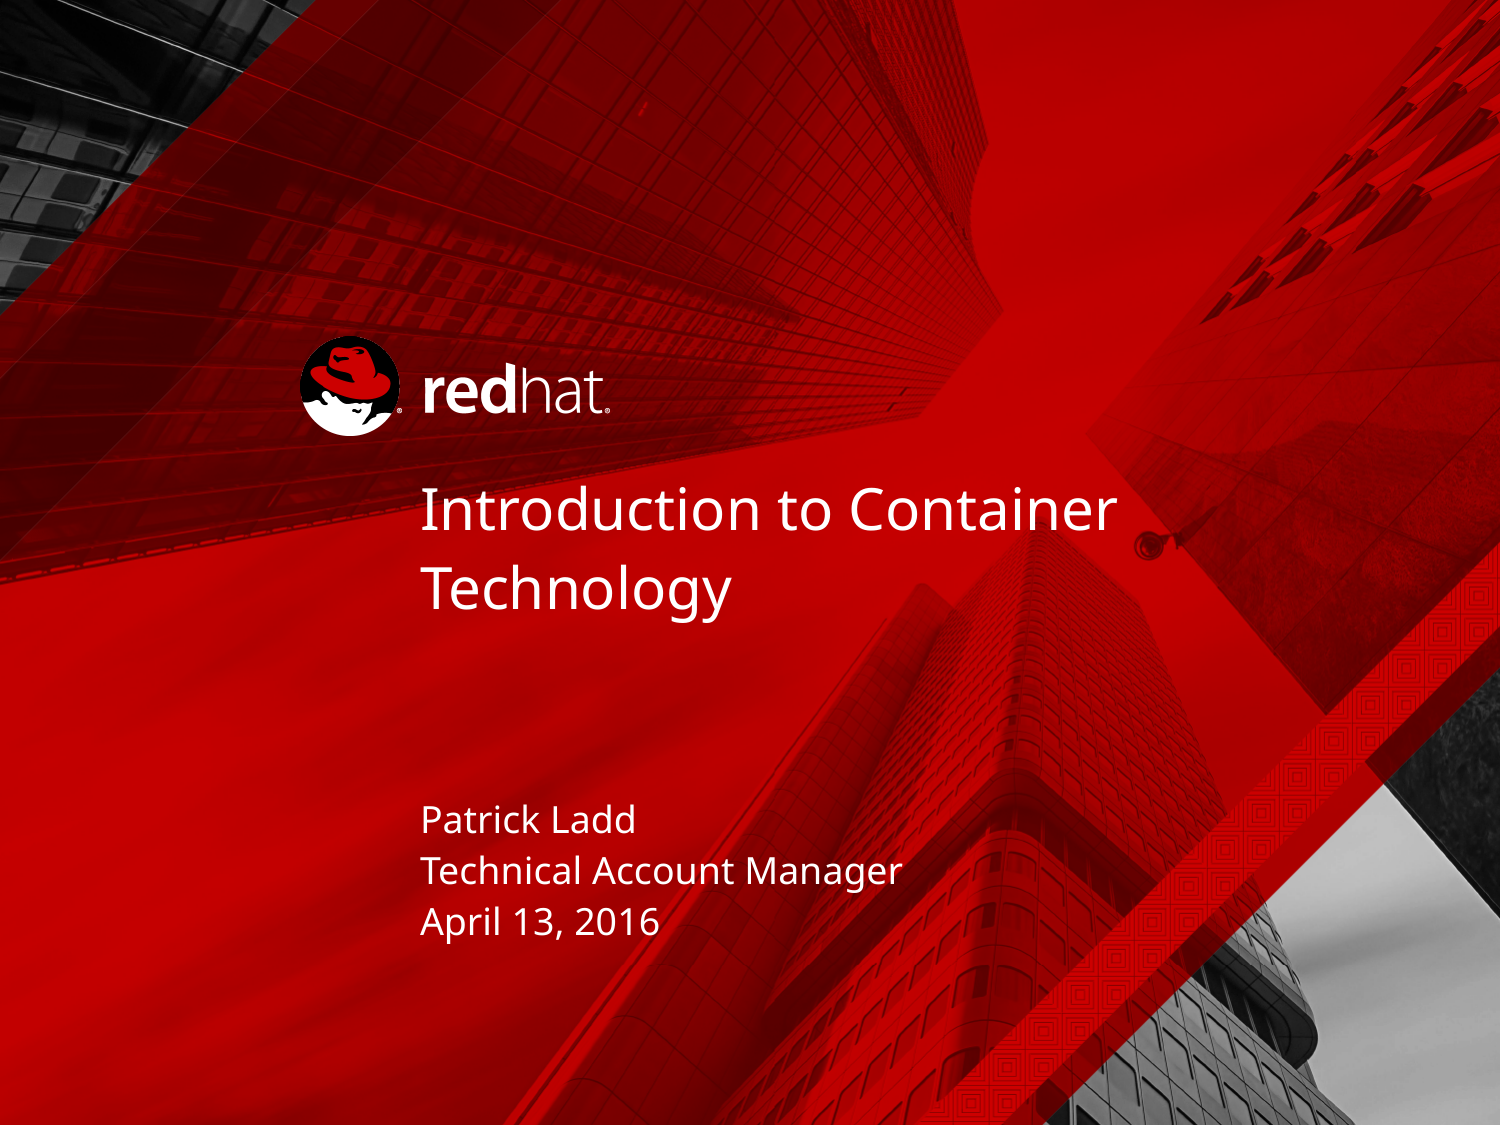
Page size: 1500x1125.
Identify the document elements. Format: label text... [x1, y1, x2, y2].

subtitle Patrick Ladd Technical Account Manager April 13, 2016 [420, 682, 1381, 1036]
title Introduction to Container Technology [420, 467, 1381, 656]
picture [0, 0, 1500, 1125]
